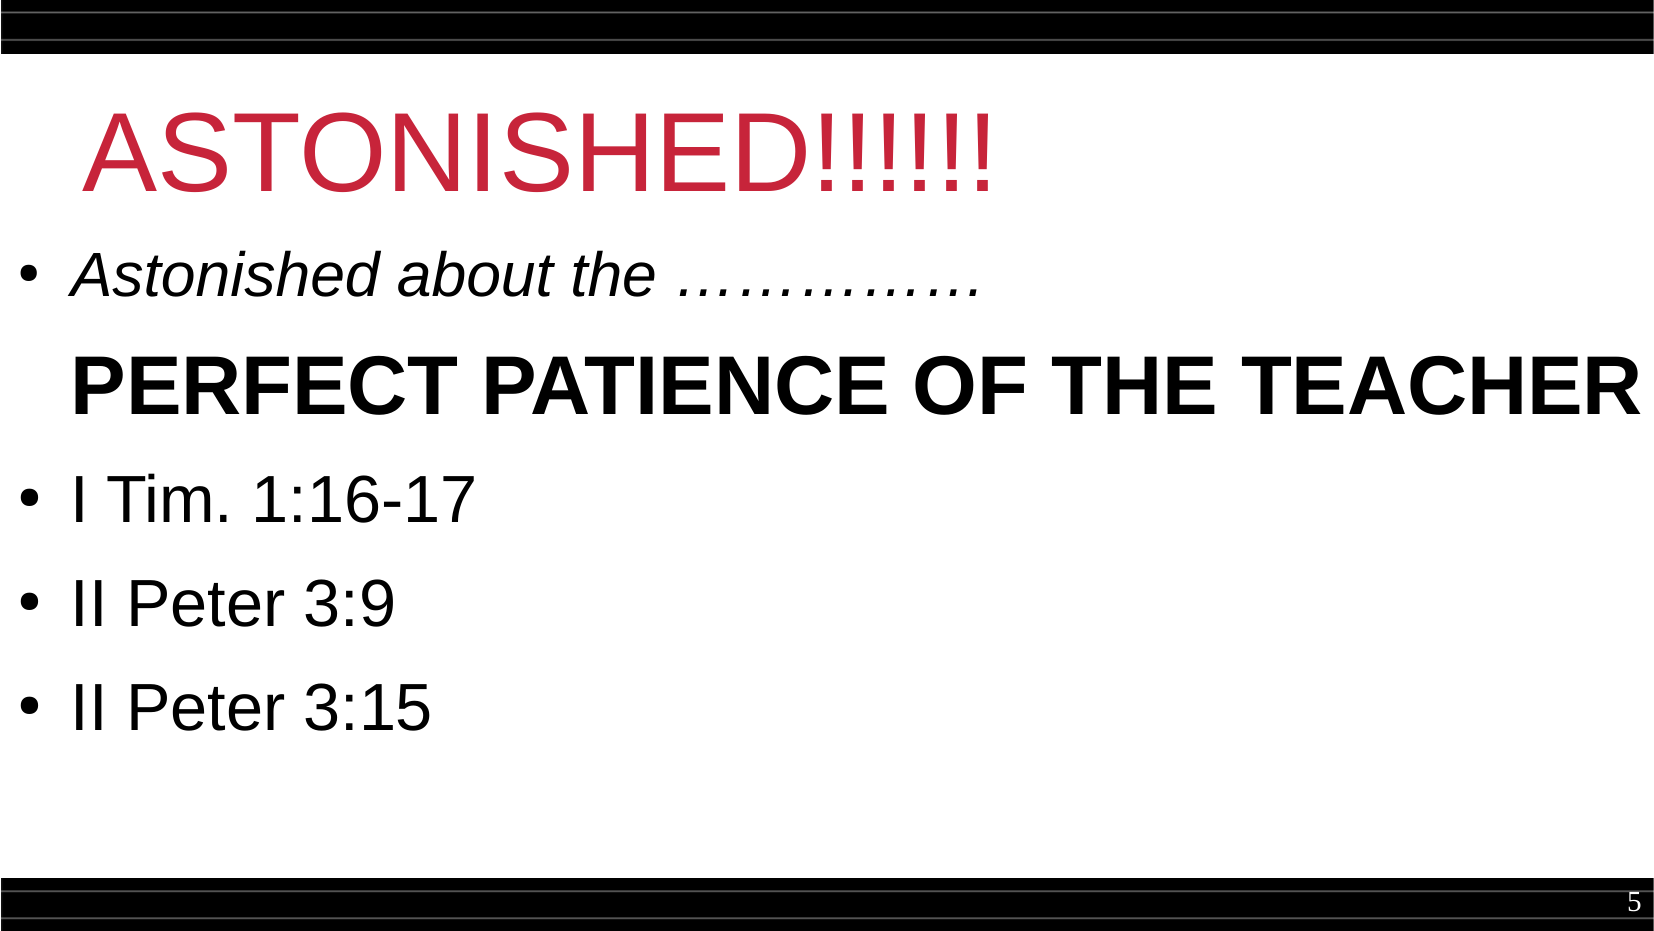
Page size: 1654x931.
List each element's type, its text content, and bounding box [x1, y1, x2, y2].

picture [1, 0, 1654, 54]
title ASTONISHED!!!!!! [82, 75, 1571, 231]
list Astonished about the …………… PERFECT PATIENCE OF THE TEACHER I Tim. 1:16-17 II Peter 3:9 II Peter 3:15 [0, 240, 1651, 826]
picture [1, 878, 1654, 931]
